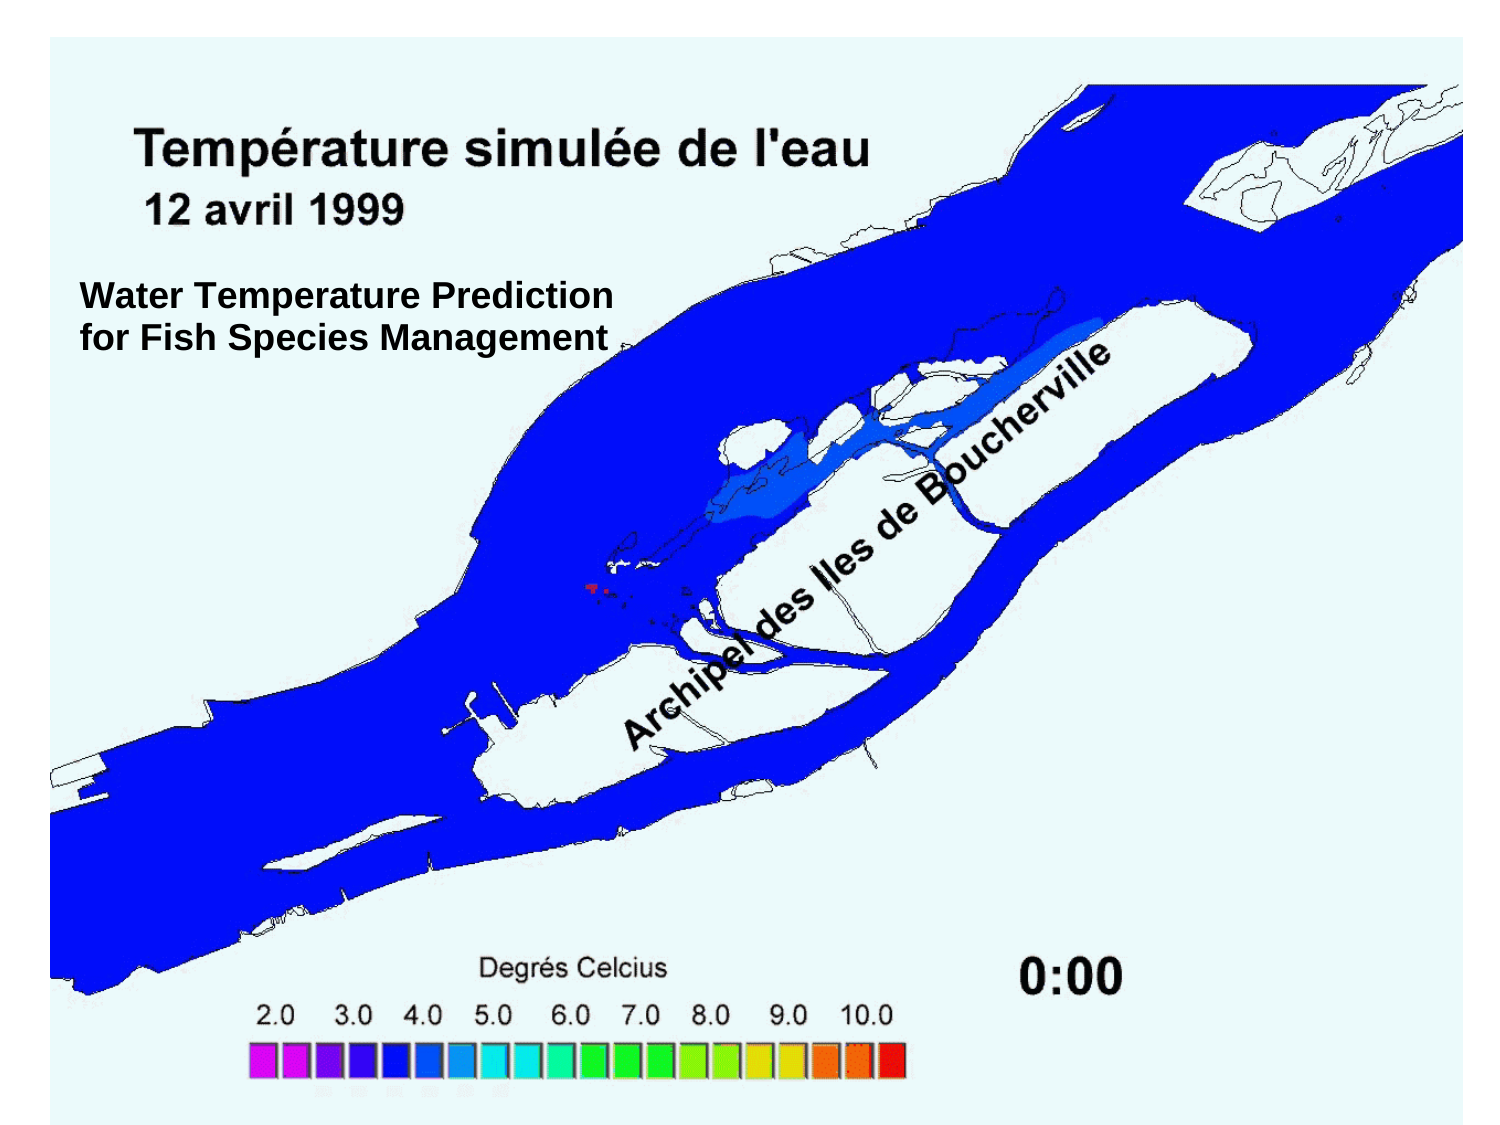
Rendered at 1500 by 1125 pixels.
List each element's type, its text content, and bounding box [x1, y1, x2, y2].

picture [50, 37, 1463, 1125]
text_box Water Temperature Prediction for Fish Species Management [64, 267, 644, 367]
